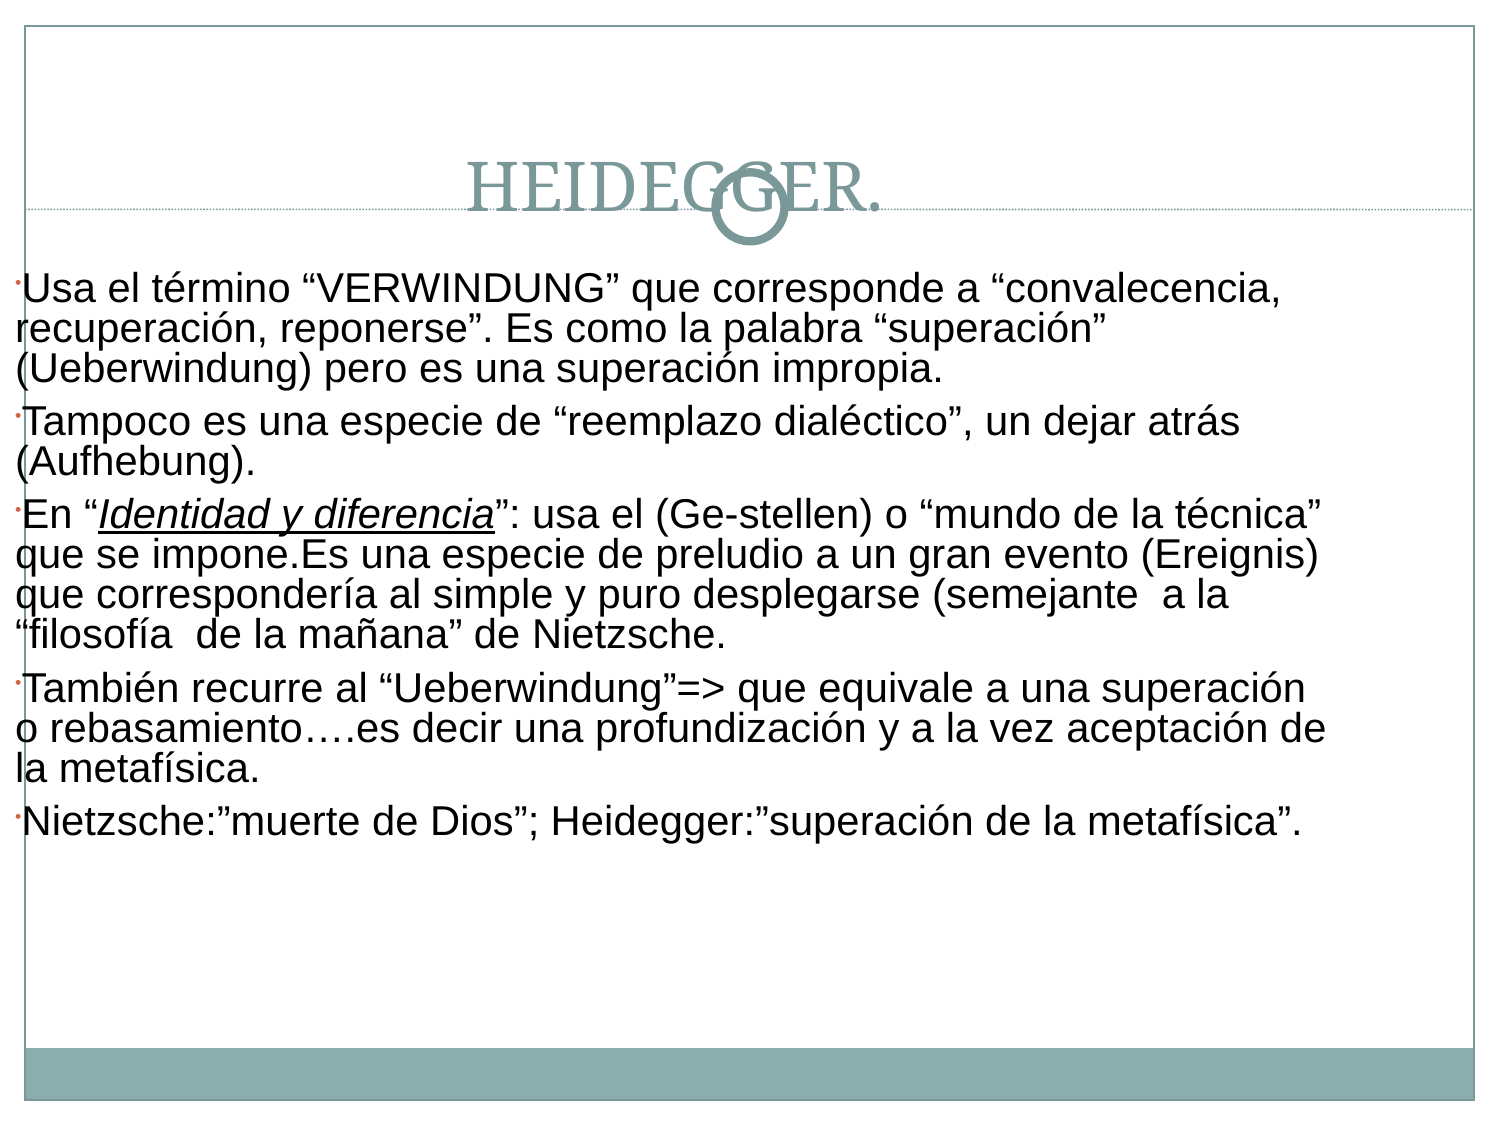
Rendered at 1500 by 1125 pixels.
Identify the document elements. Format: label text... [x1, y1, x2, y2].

title HEIDEGGER. [0, 45, 1351, 233]
list Usa el término “VERWINDUNG” que corresponde a “convalecencia, recuperación, reponerse”. Es como la palabra “superación” (Ueberwindung) pero es una superación impropia. Tampoco es una especie de “reemplazo dialéctico”, un dejar atrás (Aufhebung). En “Identidad y diferencia”: usa el (Ge-stellen) o “mundo de la técnica” que se impone.Es una especie de preludio a un gran evento (Ereignis) que correspondería al simple y puro desplegarse (semejante a la “filosofía de la mañana” de Nietzsche. También recurre al “Ueberwindung”=> que equivale a una superación o rebasamiento….es decir una profundización y a la vez aceptación de la metafísica. Nietzsche:”muerte de Dios”; Heidegger:”superación de la metafísica”. [0, 262, 1351, 1005]
